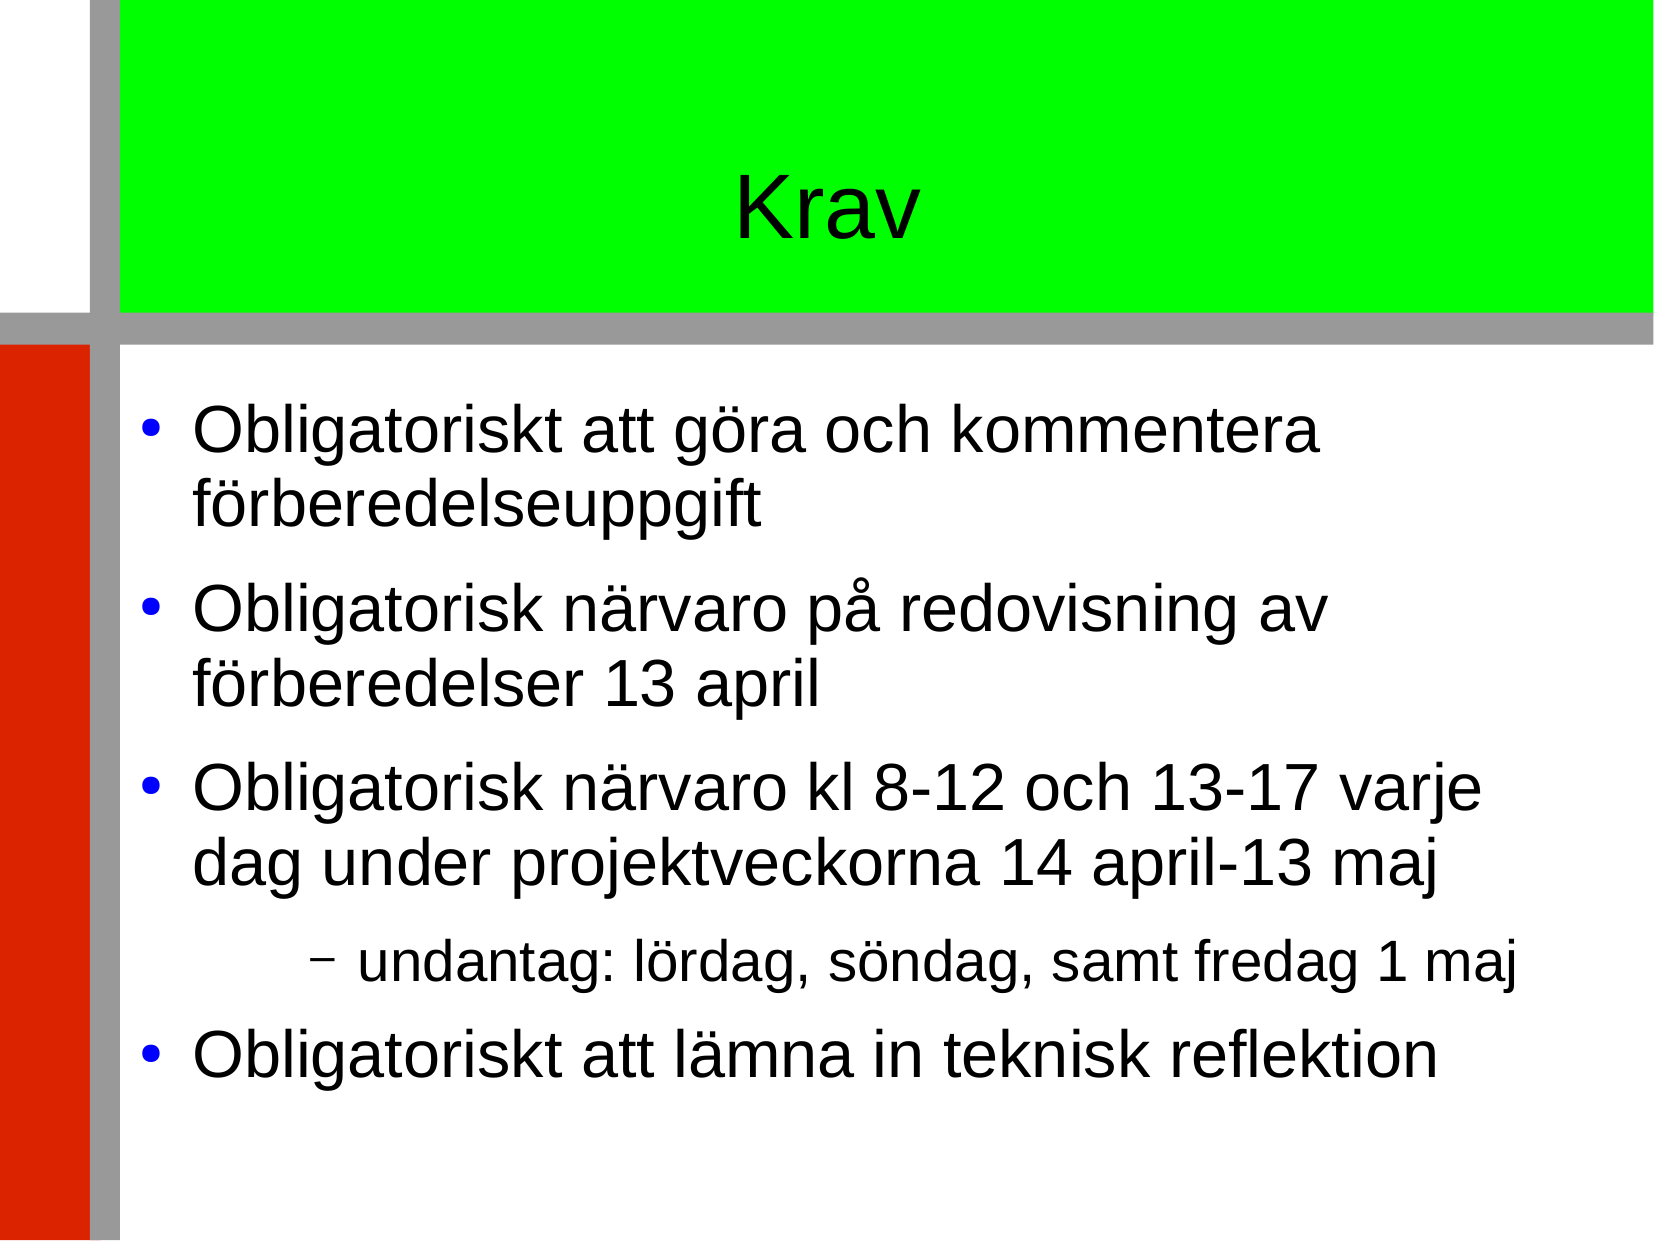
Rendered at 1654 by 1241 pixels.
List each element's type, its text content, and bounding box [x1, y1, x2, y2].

title Krav [121, 102, 1534, 310]
list Obligatoriskt att göra och kommentera förberedelseuppgift Obligatorisk närvaro på redovisning av förberedelser 13 april Obligatorisk närvaro kl 8-12 och 13-17 varje dag under projektveckorna 14 april-13 maj undantag: lördag, söndag, samt fredag 1 maj Obligatoriskt att lämna in teknisk reflektion [121, 391, 1534, 1112]
